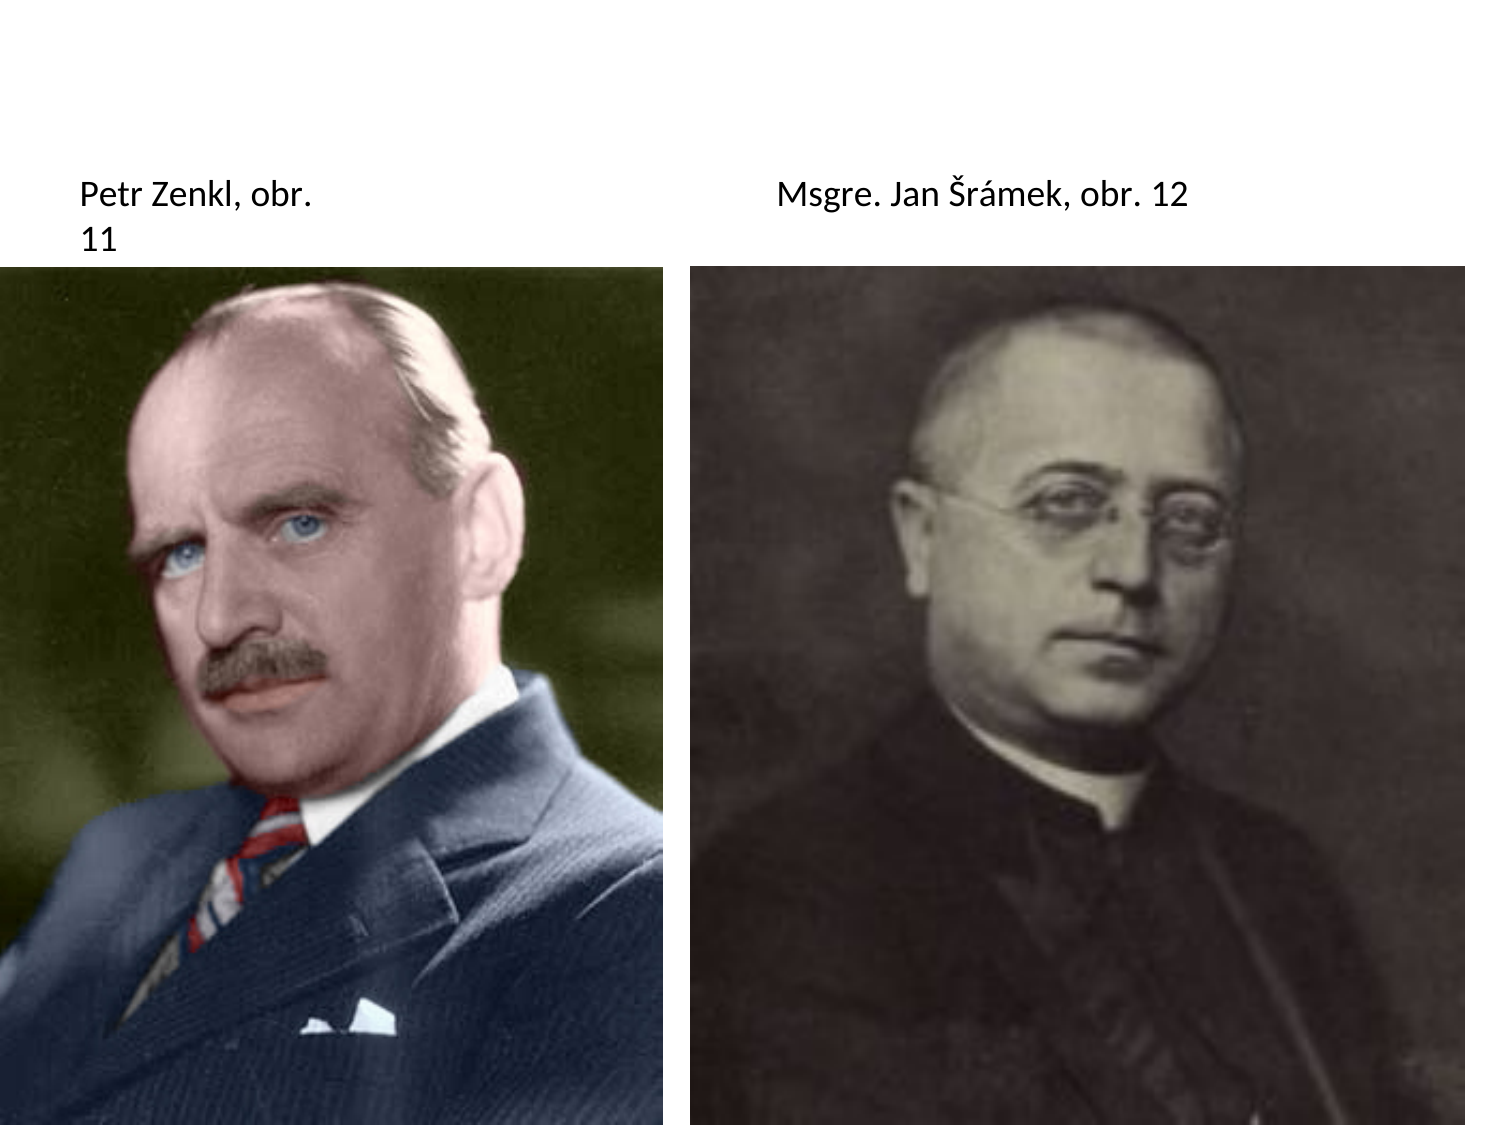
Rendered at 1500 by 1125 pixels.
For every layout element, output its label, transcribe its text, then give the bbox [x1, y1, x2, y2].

text_box Msgre. Jan Šrámek, obr. 12 [761, 160, 1235, 222]
text_box Petr Zenkl, obr. 11 [64, 160, 373, 267]
picture [690, 266, 1465, 1125]
text_box [0, 267, 663, 1125]
title [75, 45, 1426, 233]
